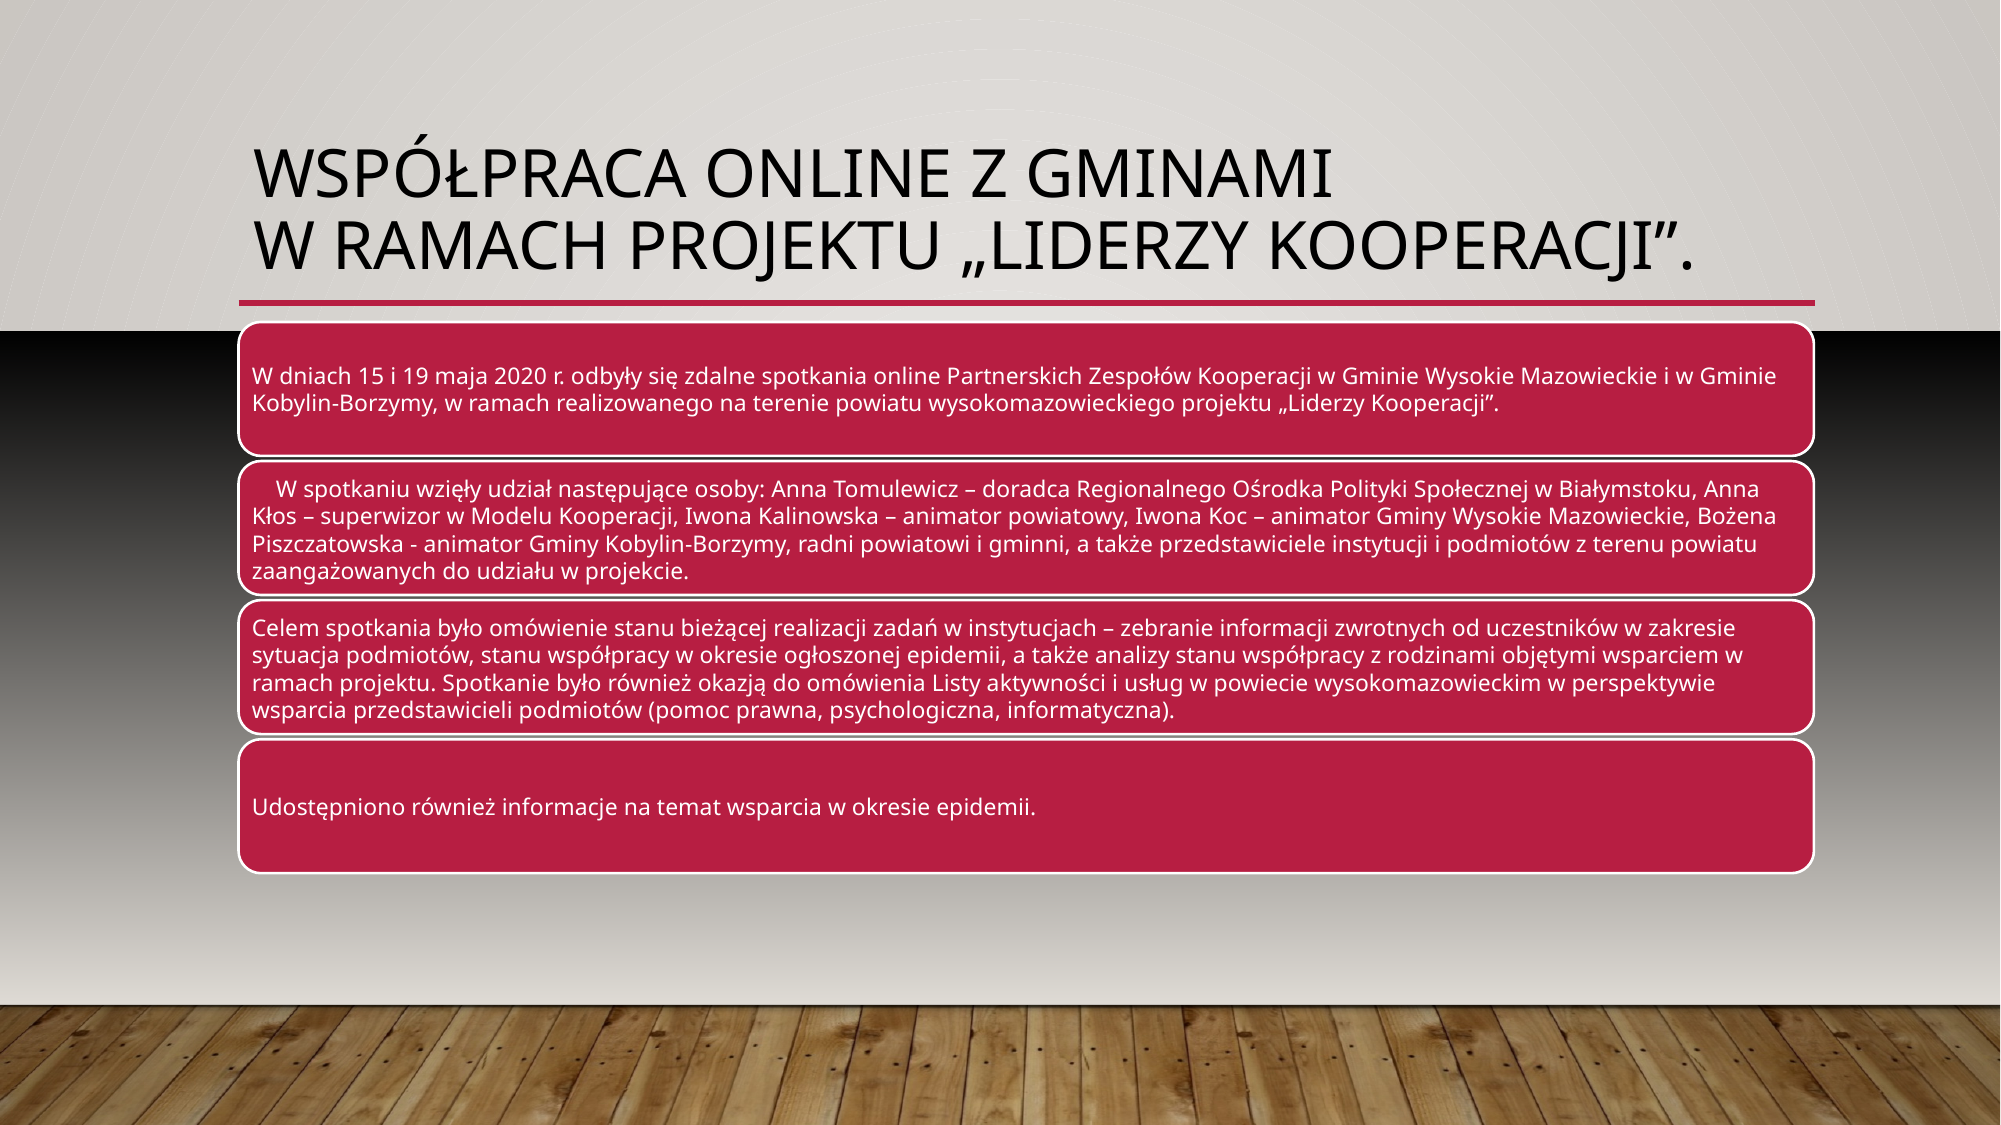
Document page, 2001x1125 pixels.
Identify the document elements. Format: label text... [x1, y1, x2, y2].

text_box W dniach 15 i 19 maja 2020 r. odbyły się zdalne spotkania online Partnerskich Zespołów Kooperacji w Gminie Wysokie Mazowieckie i w Gminie Kobylin-Borzymy, w ramach realizowanego na terenie powiatu wysokomazowieckiego projektu „Liderzy Kooperacji”. [238, 321, 1814, 456]
text_box Udostępniono również informacje na temat wsparcia w okresie epidemii. [238, 739, 1814, 874]
text_box Celem spotkania było omówienie stanu bieżącej realizacji zadań w instytucjach – zebranie informacji zwrotnych od uczestników w zakresie sytuacja podmiotów, stanu współpracy w okresie ogłoszonej epidemii, a także analizy stanu współpracy z rodzinami objętymi wsparciem w ramach projektu. Spotkanie było również okazją do omówienia Listy aktywności i usług w powiecie wysokomazowieckim w perspektywie wsparcia przedstawicieli podmiotów (pomoc prawna, psychologiczna, informatyczna). [238, 600, 1814, 735]
title Współpraca ONLINE z gminami w ramach projektu „Liderzy Kooperacji”. [238, 131, 1814, 305]
text_box W spotkaniu wzięły udział następujące osoby: Anna Tomulewicz – doradca Regionalnego Ośrodka Polityki Społecznej w Białymstoku, Anna Kłos – superwizor w Modelu Kooperacji, Iwona Kalinowska – animator powiatowy, Iwona Koc – animator Gminy Wysokie Mazowieckie, Bożena Piszczatowska - animator Gminy Kobylin-Borzymy, radni powiatowi i gminni, a także przedstawiciele instytucji i podmiotów z terenu powiatu zaangażowanych do udziału w projekcie. [238, 461, 1814, 595]
